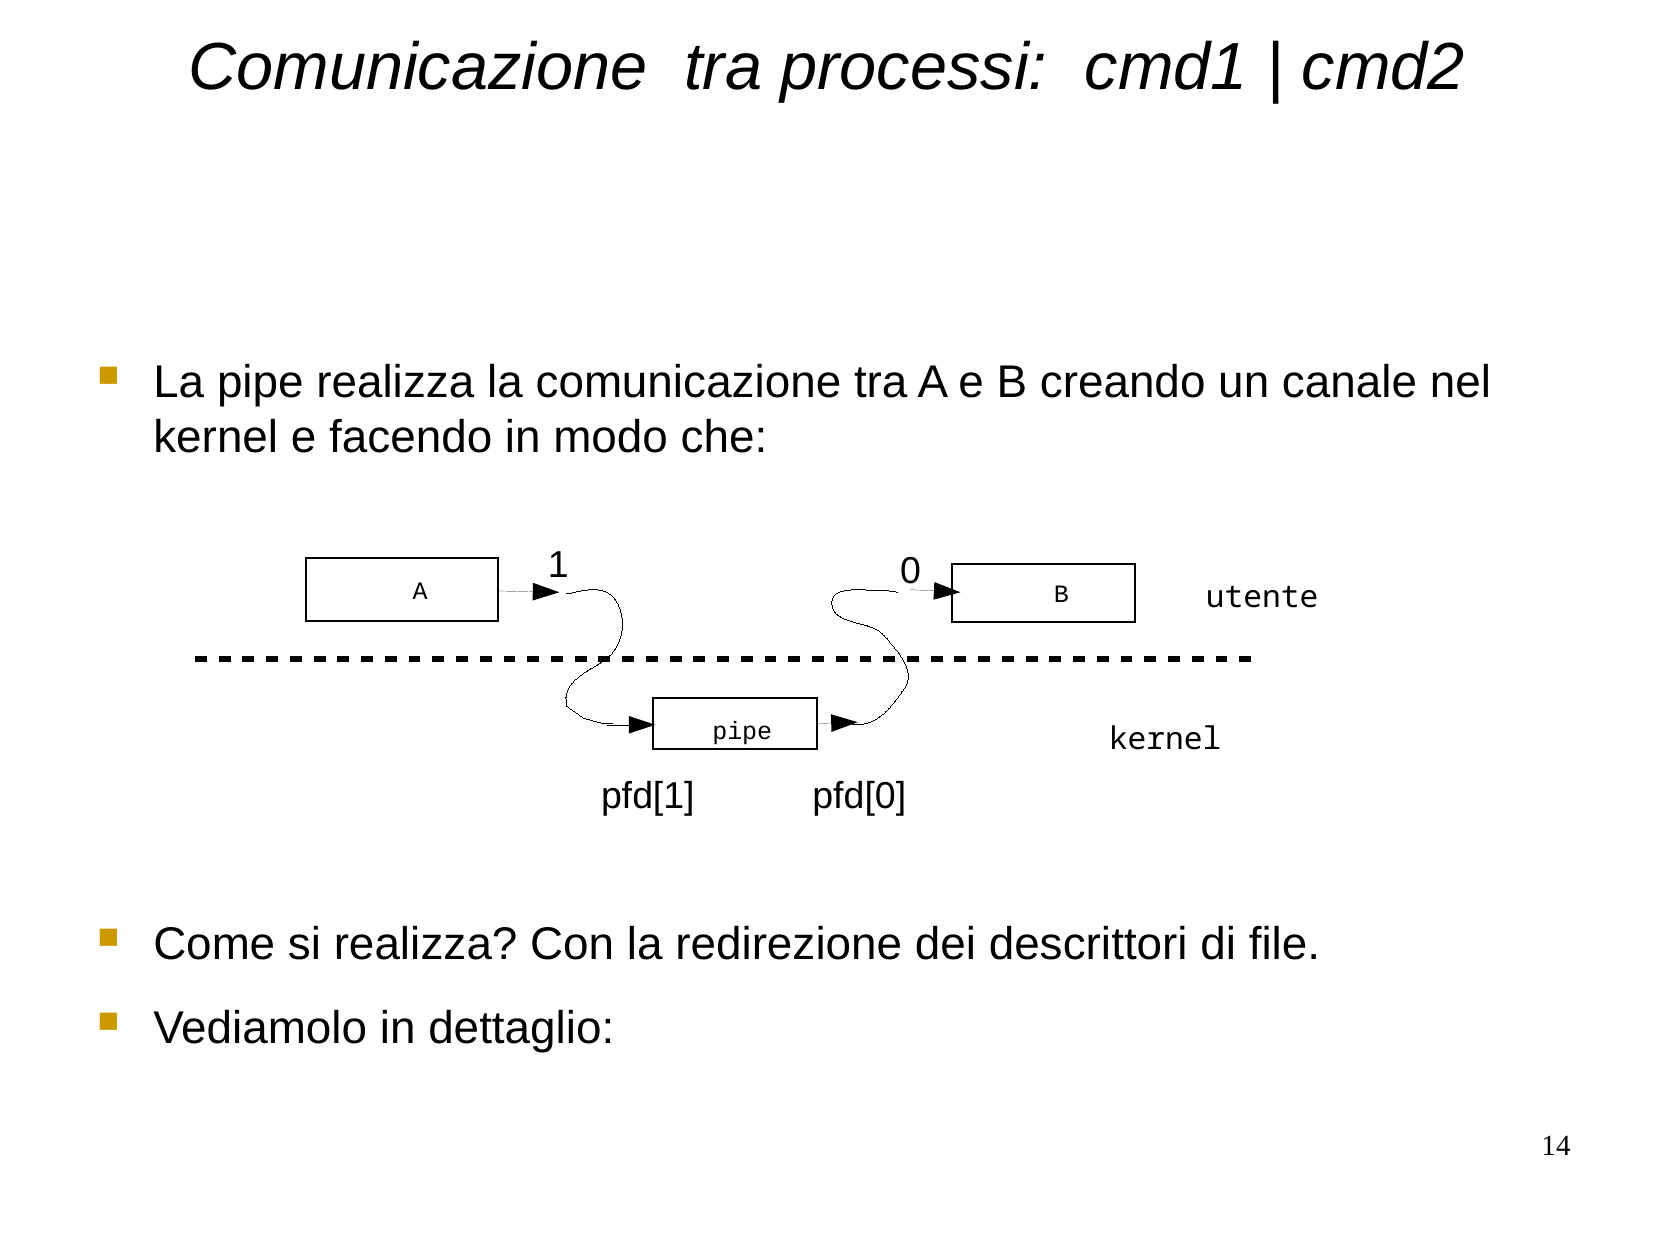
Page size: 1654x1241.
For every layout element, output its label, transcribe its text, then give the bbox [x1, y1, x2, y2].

text_box pfd[1] [586, 766, 736, 824]
title Comunicazione tra processi: cmd1 | cmd2 [82, 14, 1571, 221]
text_box 1 [533, 536, 637, 594]
list La pipe realizza la comunicazione tra A e B creando un canale nel kernel e facendo in modo che: Come si realizza? Con la redirezione dei descrittori di file. Vediamolo in dettaglio: [82, 289, 1562, 1109]
text_box pfd[0] [797, 766, 938, 824]
text_box kernel [1058, 710, 1237, 764]
text_box 0 [885, 542, 989, 600]
text_box B [951, 564, 1135, 622]
text_box A [306, 557, 499, 622]
text_box [653, 697, 818, 749]
text_box utente [1155, 568, 1334, 622]
text_box pipe [662, 706, 788, 753]
